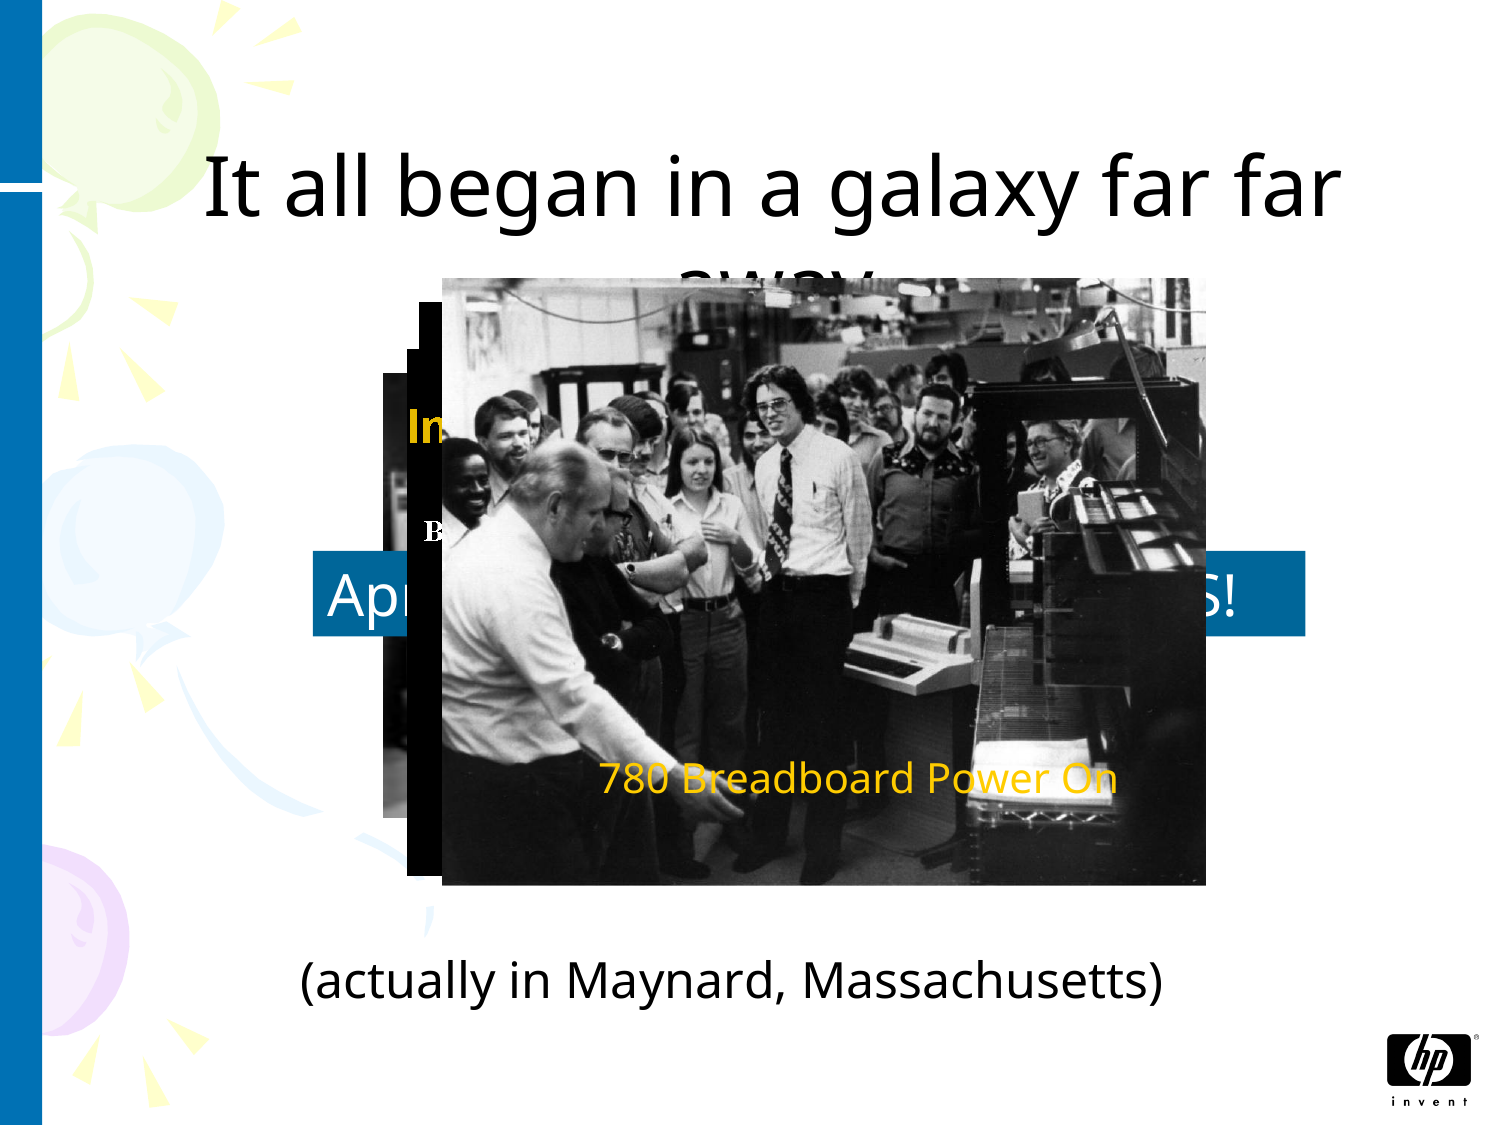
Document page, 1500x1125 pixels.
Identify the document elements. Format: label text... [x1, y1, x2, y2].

text_box April 1975 - Gordon Bell says YES! [312, 550, 407, 637]
text_box It all began in a galaxy far far away [88, 125, 1459, 341]
text_box (actually in Maynard, Massachusetts) [265, 940, 1199, 1108]
picture [383, 811, 1206, 887]
picture [1387, 1034, 1479, 1106]
picture [383, 278, 1206, 692]
text_box 780 Breadboard Power On [383, 692, 1334, 811]
text_box April 1975 - Gordon Bell says YES! [1206, 550, 1306, 637]
